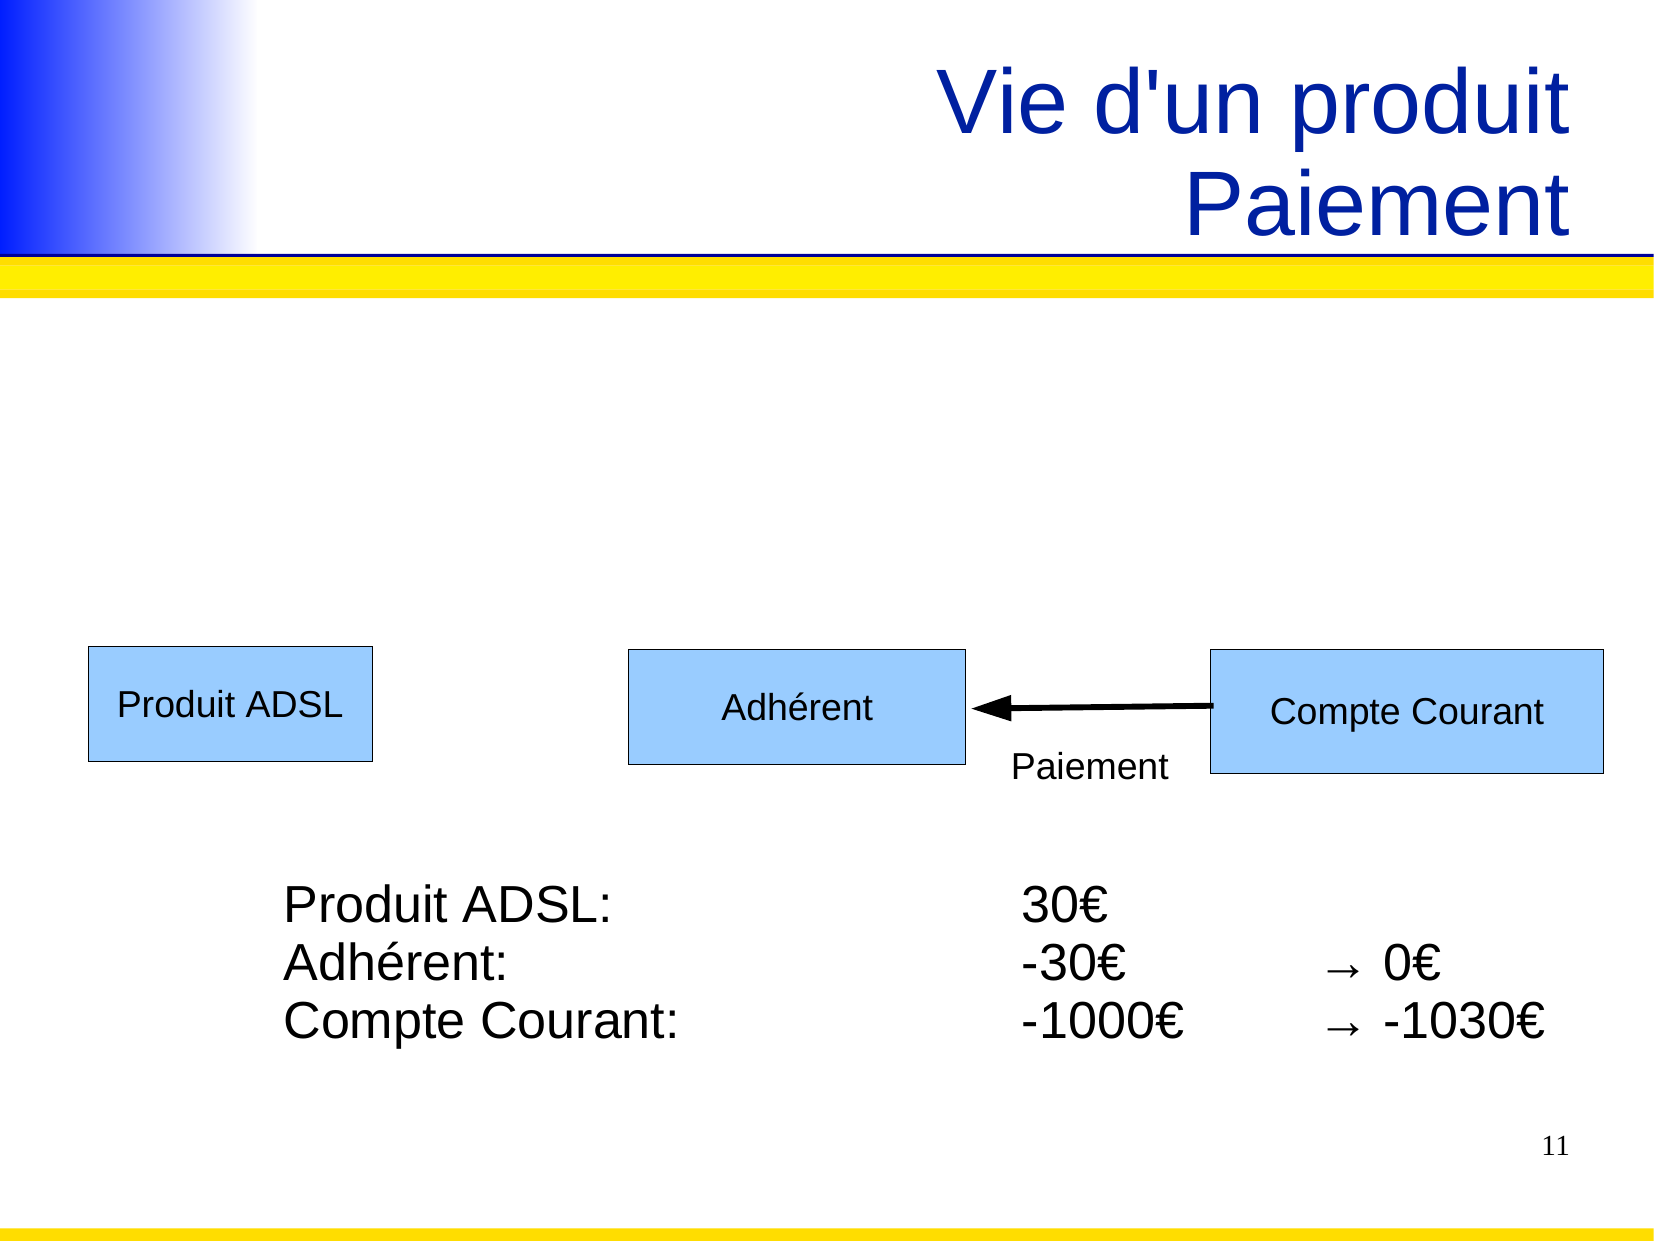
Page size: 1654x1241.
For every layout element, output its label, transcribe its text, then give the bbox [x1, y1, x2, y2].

title Vie d'un produit Paiement [372, 49, 1571, 257]
text_box Compte Courant [1210, 649, 1604, 774]
text_box Produit ADSL: 30€ Adhérent: -30€ → 0€ Compte Courant: -1000€ → -1030€ [268, 868, 1561, 1058]
text_box Produit ADSL [88, 646, 373, 762]
text_box Adhérent [628, 649, 966, 765]
text_box Paiement [996, 737, 1184, 795]
